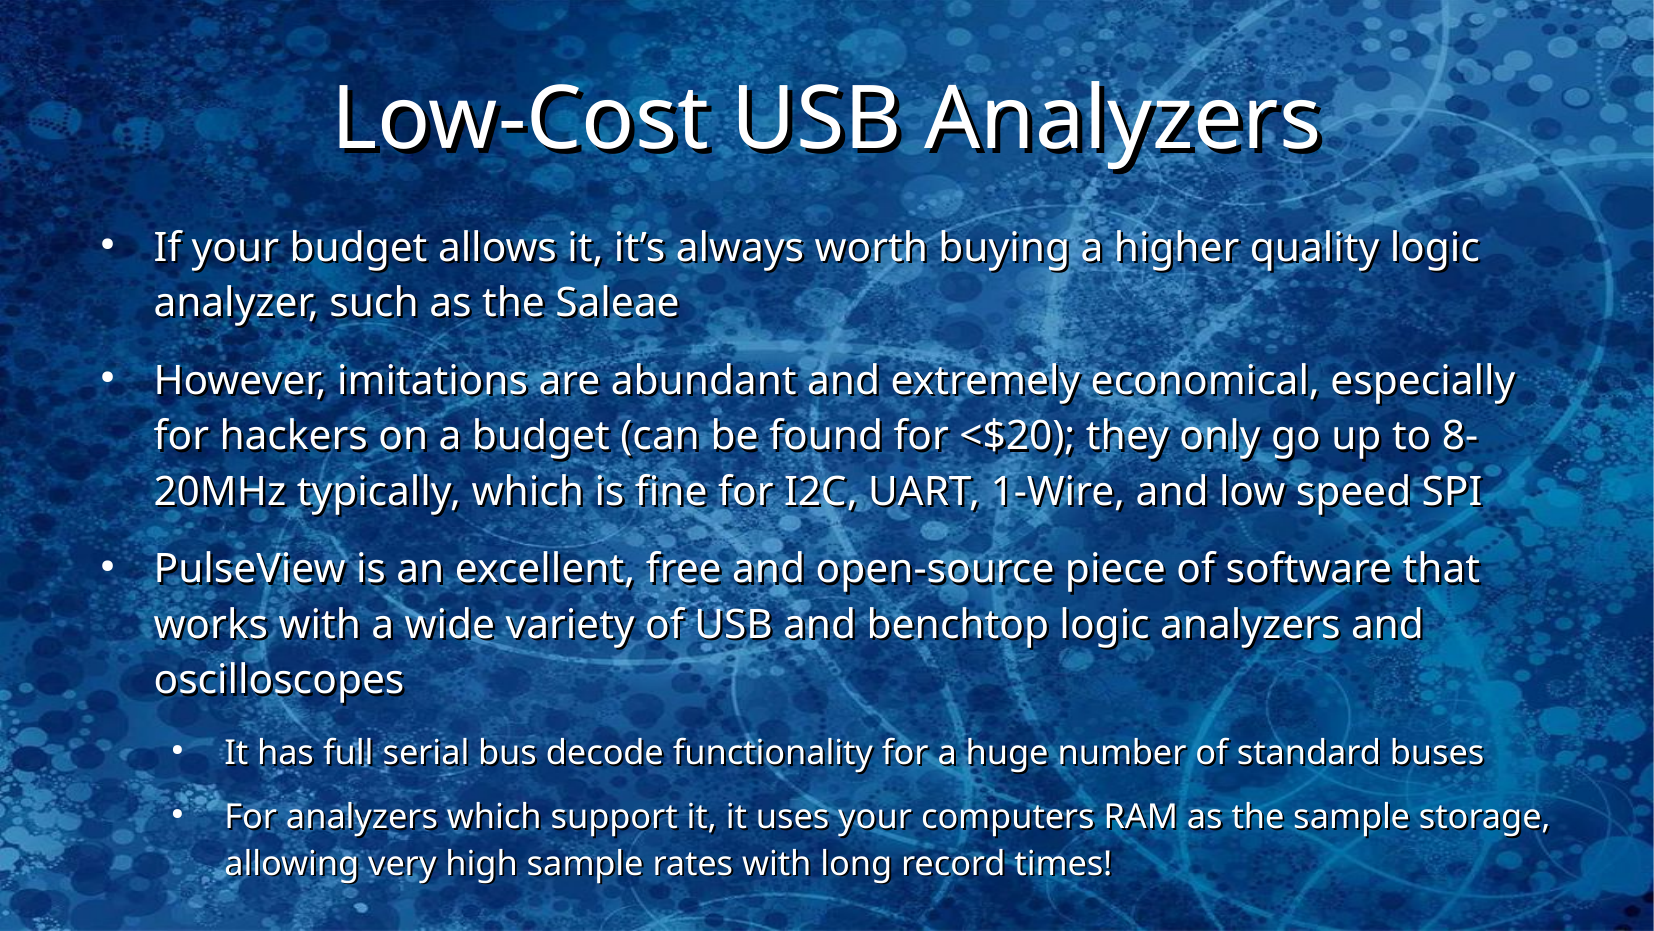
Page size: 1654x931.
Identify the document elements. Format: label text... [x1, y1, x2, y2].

picture [0, 0, 1654, 931]
title Low-Cost USB Analyzers [82, 37, 1571, 193]
list If your budget allows it, it’s always worth buying a higher quality logic analyzer, such as the Saleae However, imitations are abundant and extremely economical, especially for hackers on a budget (can be found for <$20); they only go up to 8-20MHz typically, which is fine for I2C, UART, 1-Wire, and low speed SPI PulseView is an excellent, free and open-source piece of software that works with a wide variety of USB and benchtop logic analyzers and oscilloscopes It has full serial bus decode functionality for a huge number of standard buses For analyzers which support it, it uses your computers RAM as the sample storage, allowing very high sample rates with long record times! [82, 217, 1571, 758]
